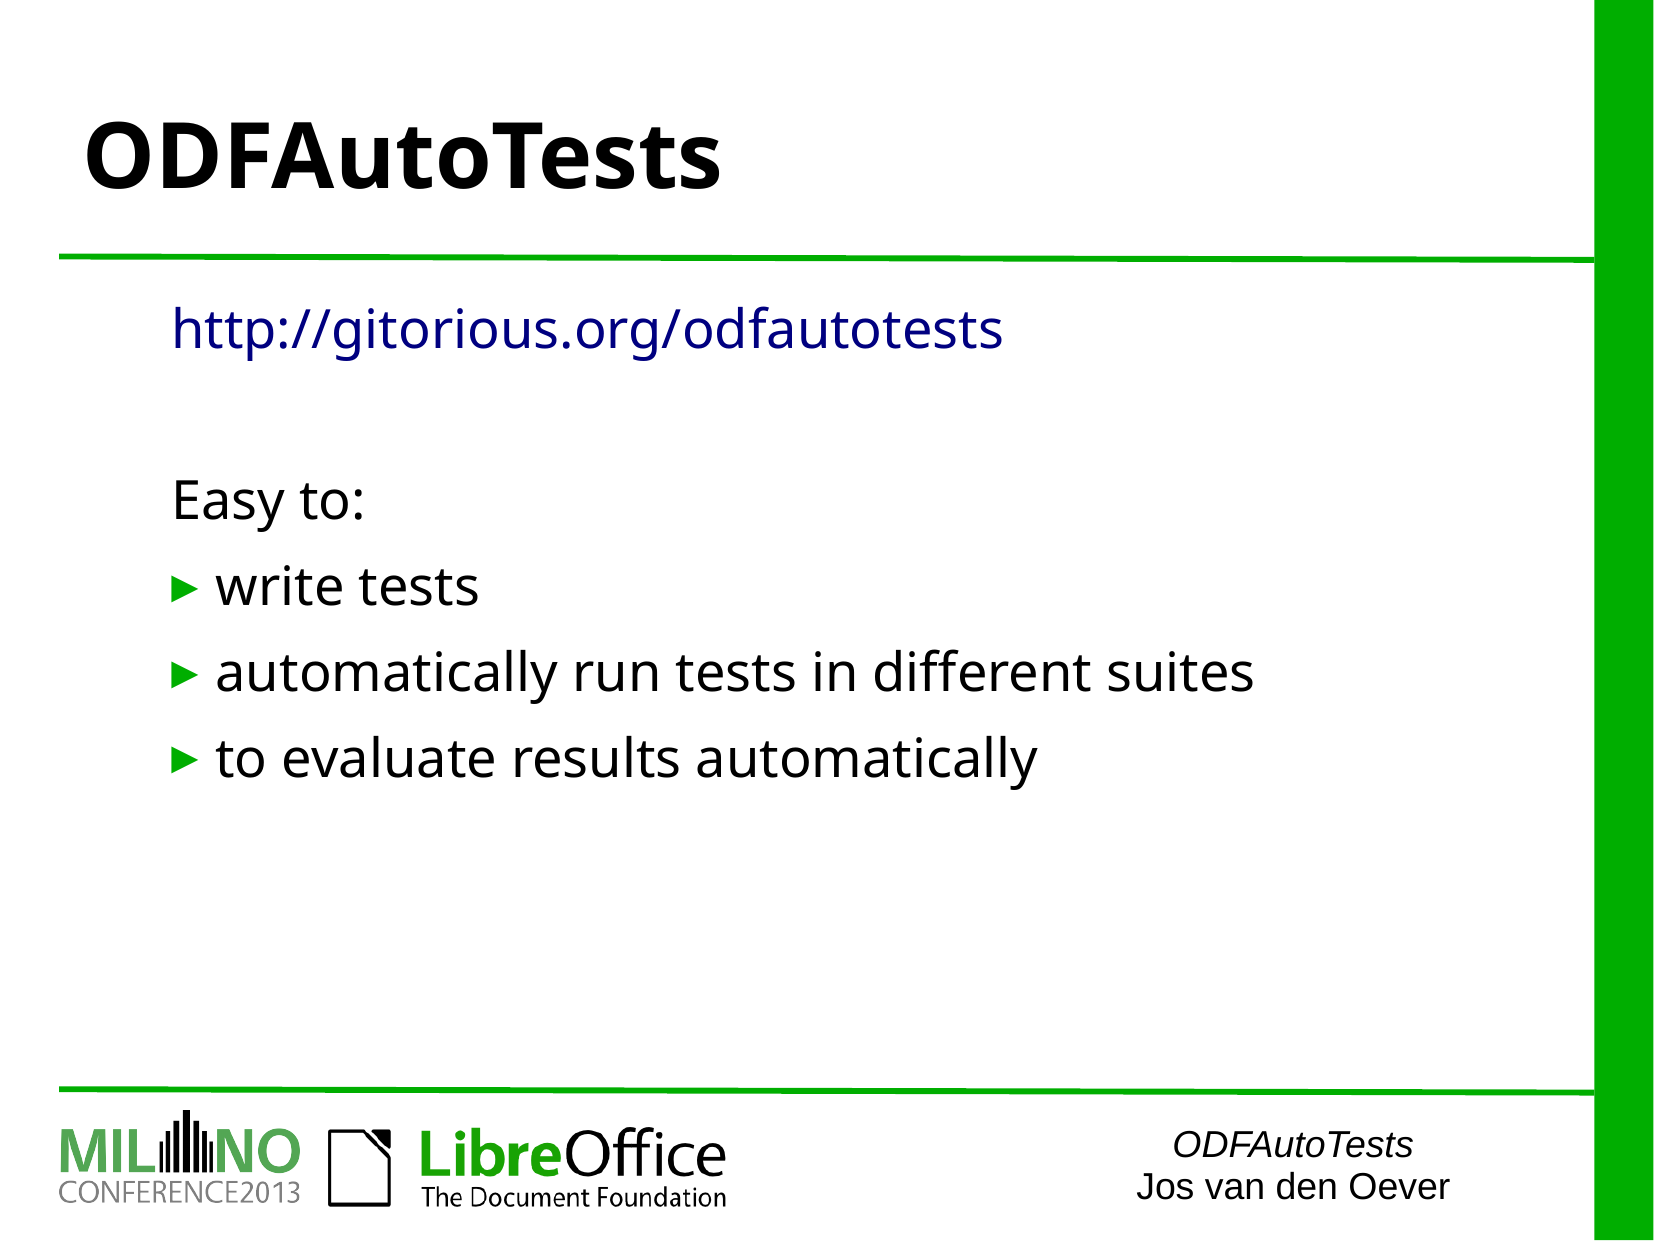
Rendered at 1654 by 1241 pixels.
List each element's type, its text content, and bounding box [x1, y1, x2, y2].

list http://gitorious.org/odfautotests Easy to: write tests automatically run tests in different suites to evaluate results automatically [82, 290, 1571, 1010]
picture [59, 1093, 756, 1241]
title ODFAutoTests [82, 49, 1571, 257]
